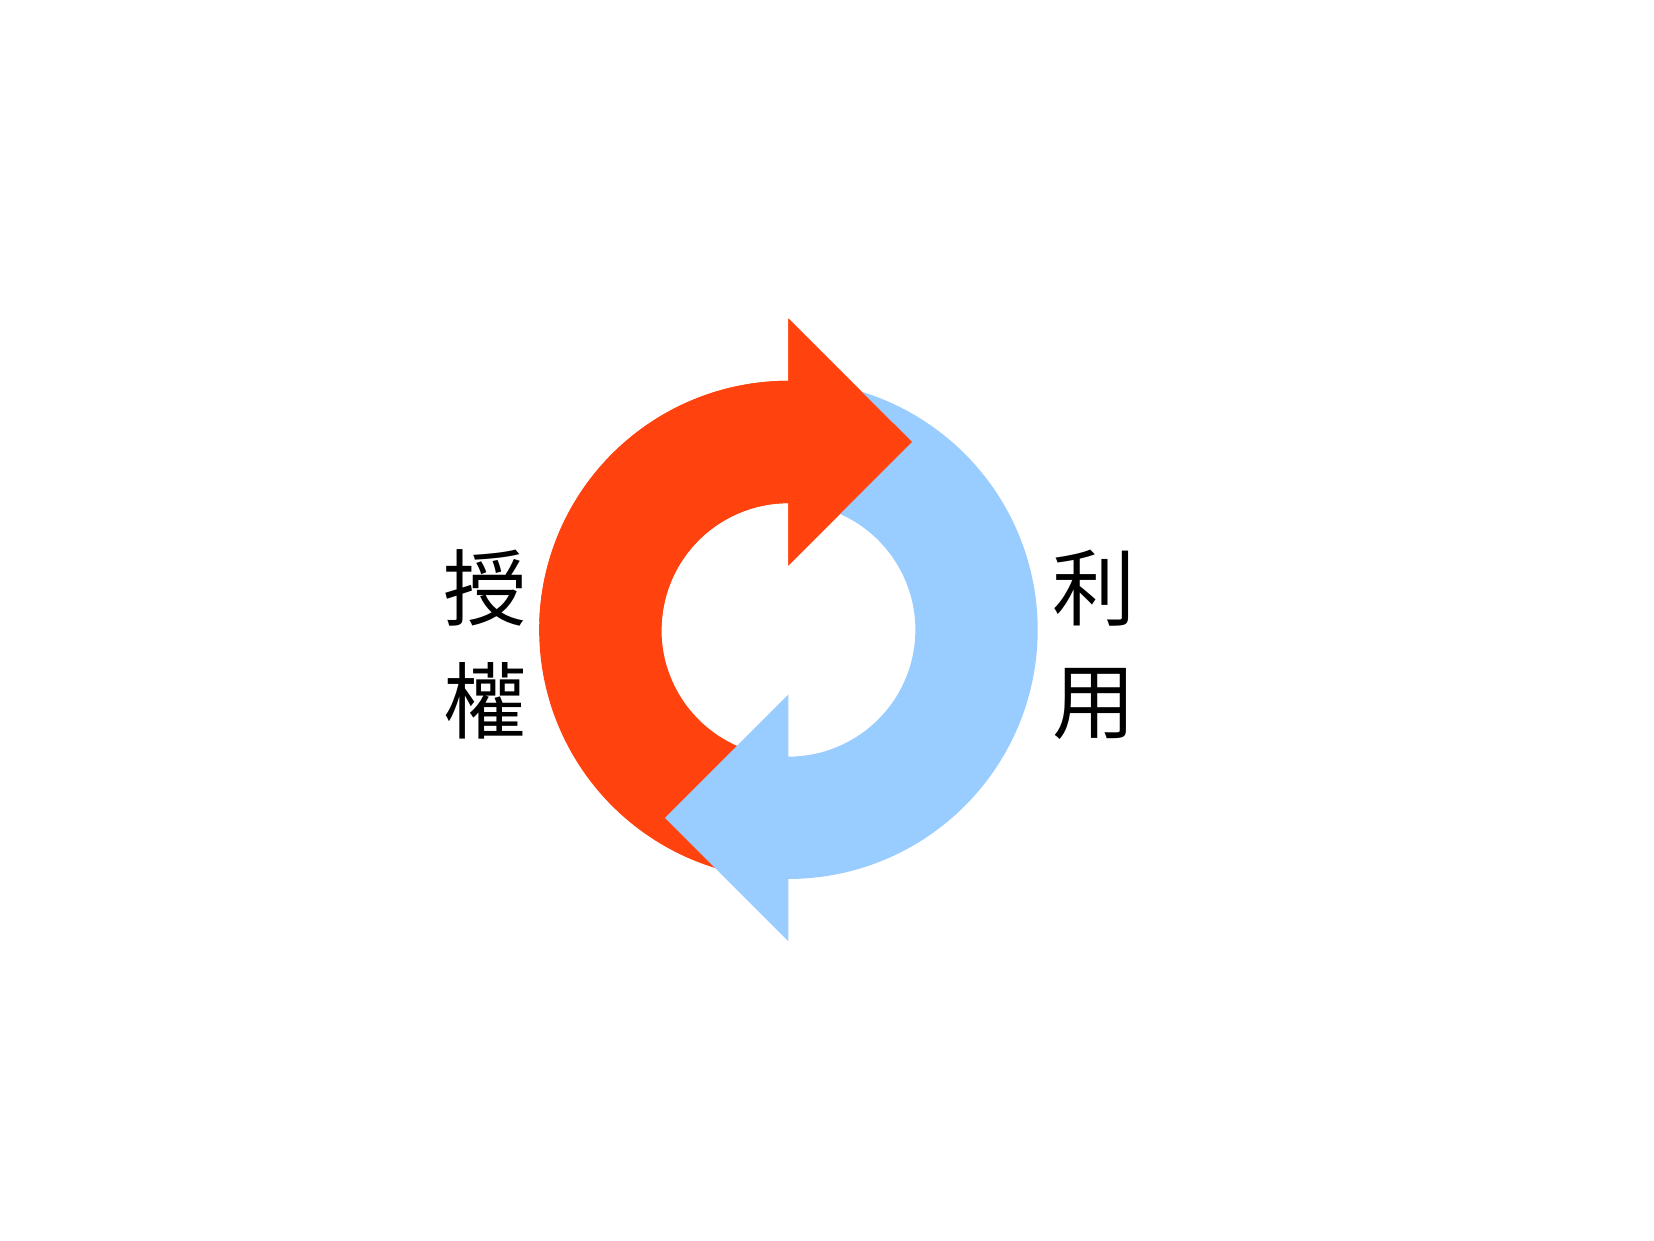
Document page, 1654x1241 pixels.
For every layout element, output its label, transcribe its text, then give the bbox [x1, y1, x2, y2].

text_box 授權 [428, 522, 540, 756]
text_box [540, 318, 1037, 942]
text_box 利用 [1037, 522, 1149, 756]
